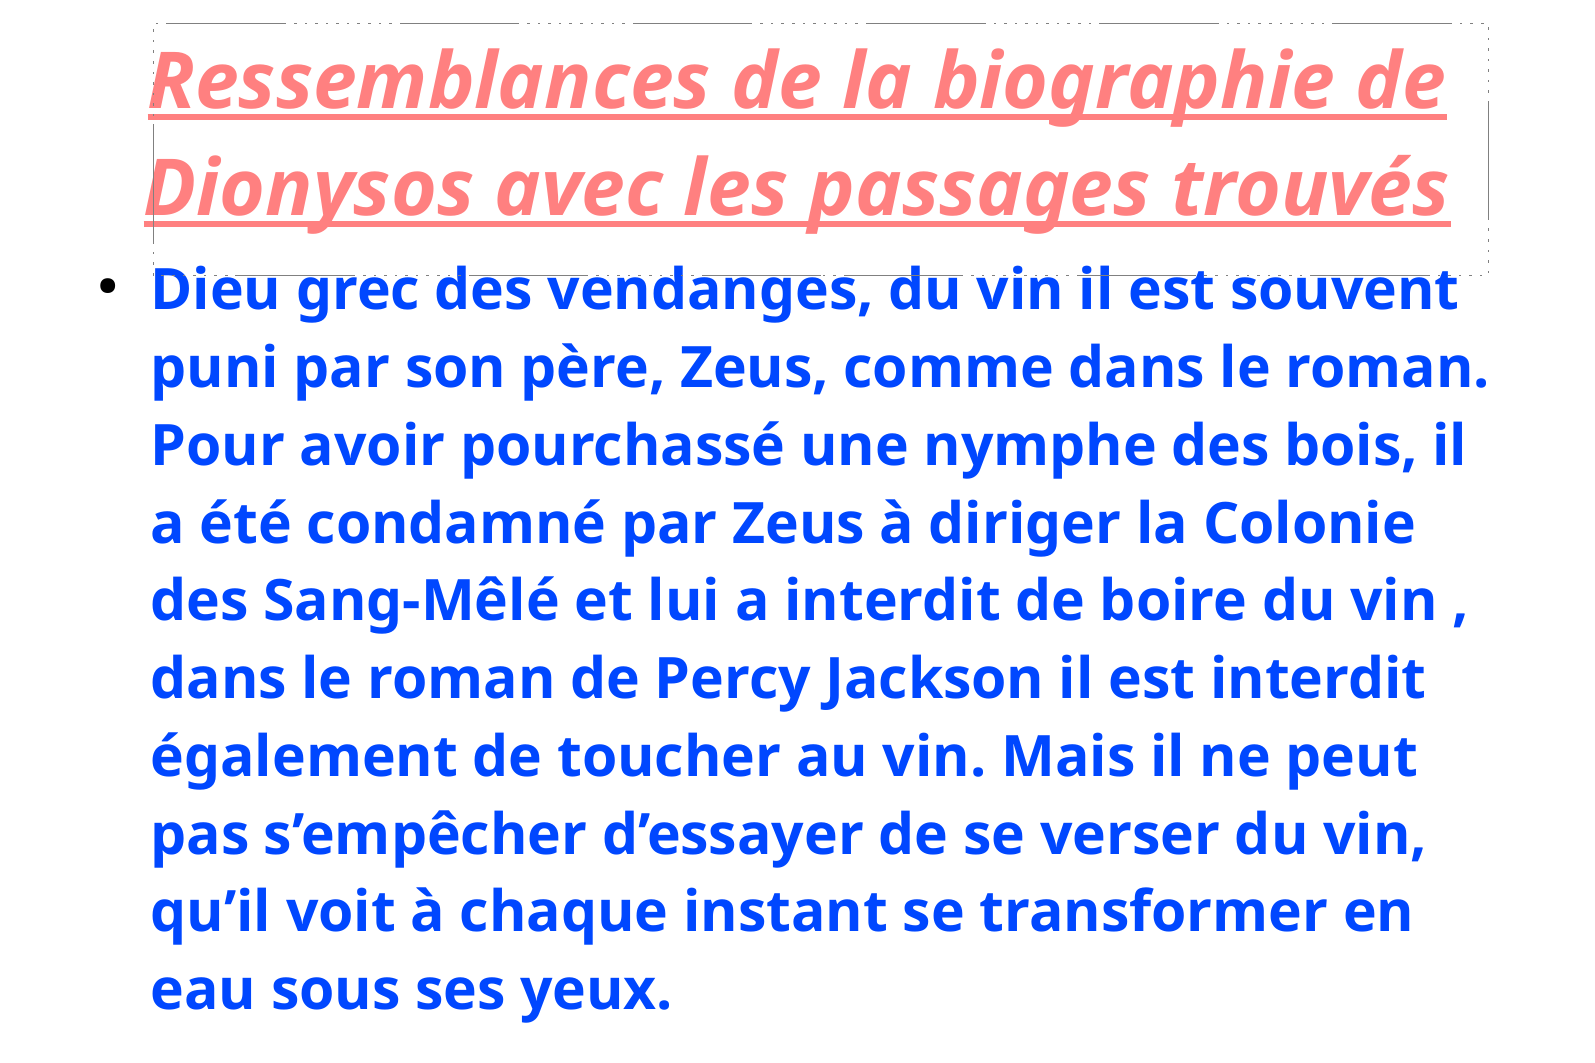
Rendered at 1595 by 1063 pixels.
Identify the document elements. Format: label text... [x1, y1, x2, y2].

title Ressemblances de la biographie de Dionysos avec les passages trouvés [79, 0, 1515, 248]
list Dieu grec des vendanges, du vin il est souvent puni par son père, Zeus, comme dans le roman. Pour avoir pourchassé une nymphe des bois, il a été condamné par Zeus à diriger la Colonie des Sang-Mêlé et lui a interdit de boire du vin , dans le roman de Percy Jackson il est interdit également de toucher au vin. Mais il ne peut pas s’empêcher d’essayer de se verser du vin, qu’il voit à chaque instant se transformer en eau sous ses yeux. [79, 248, 1515, 1010]
